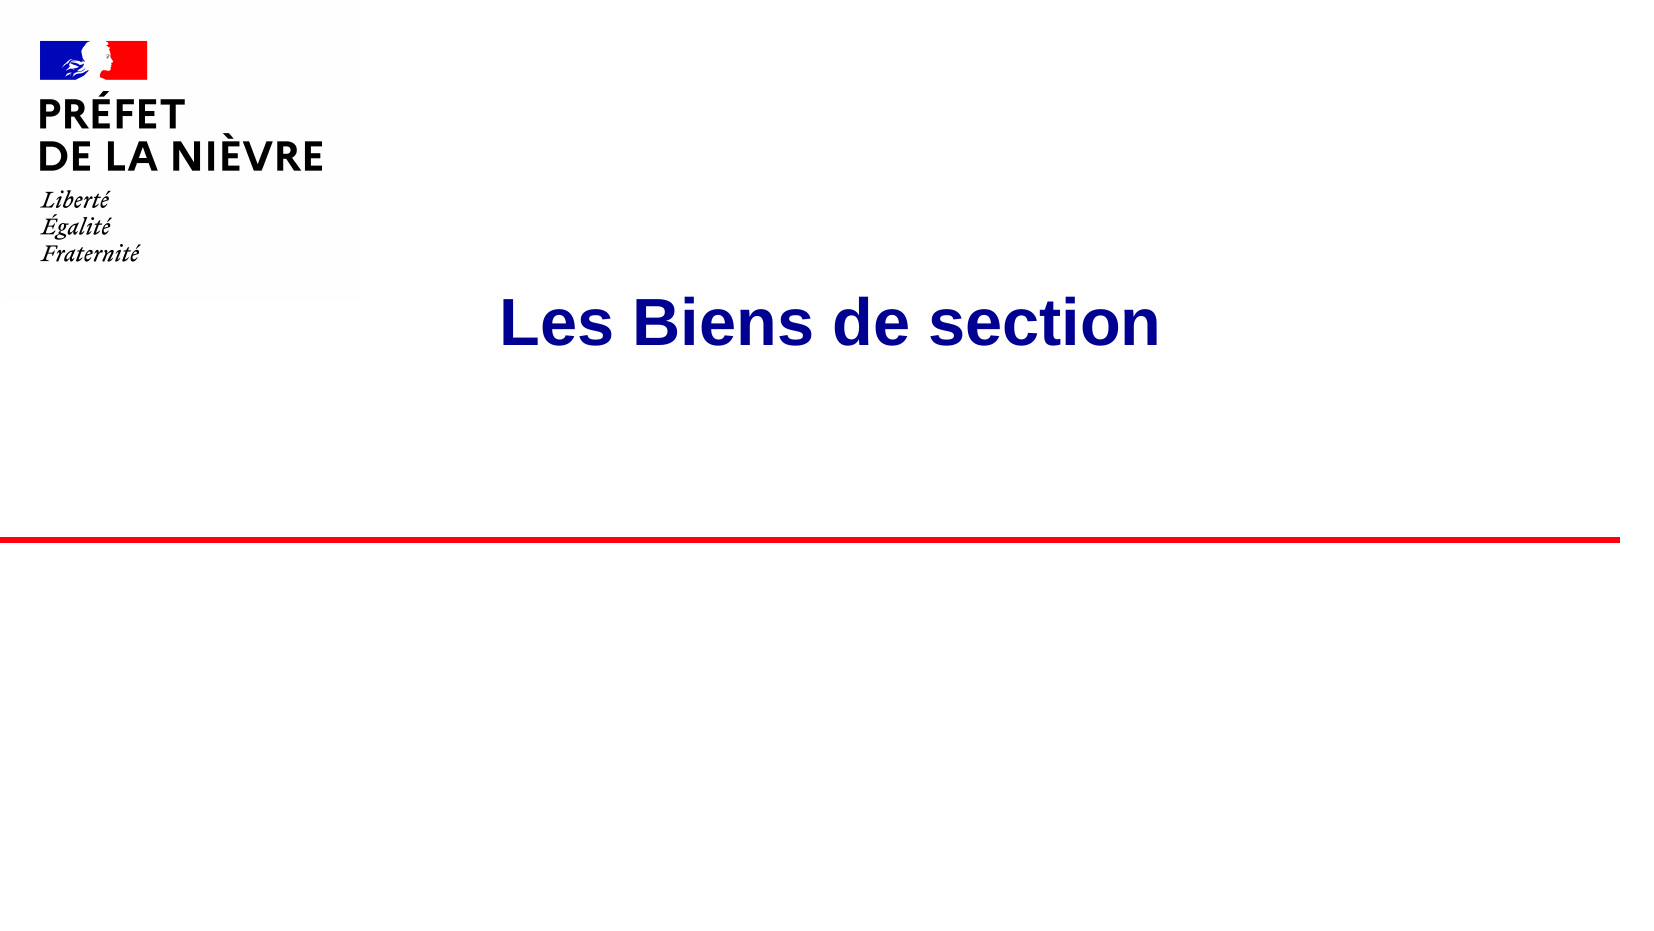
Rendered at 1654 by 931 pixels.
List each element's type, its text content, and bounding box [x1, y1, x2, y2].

picture [1, 2, 361, 301]
subtitle Les Biens de section [86, 90, 1576, 556]
